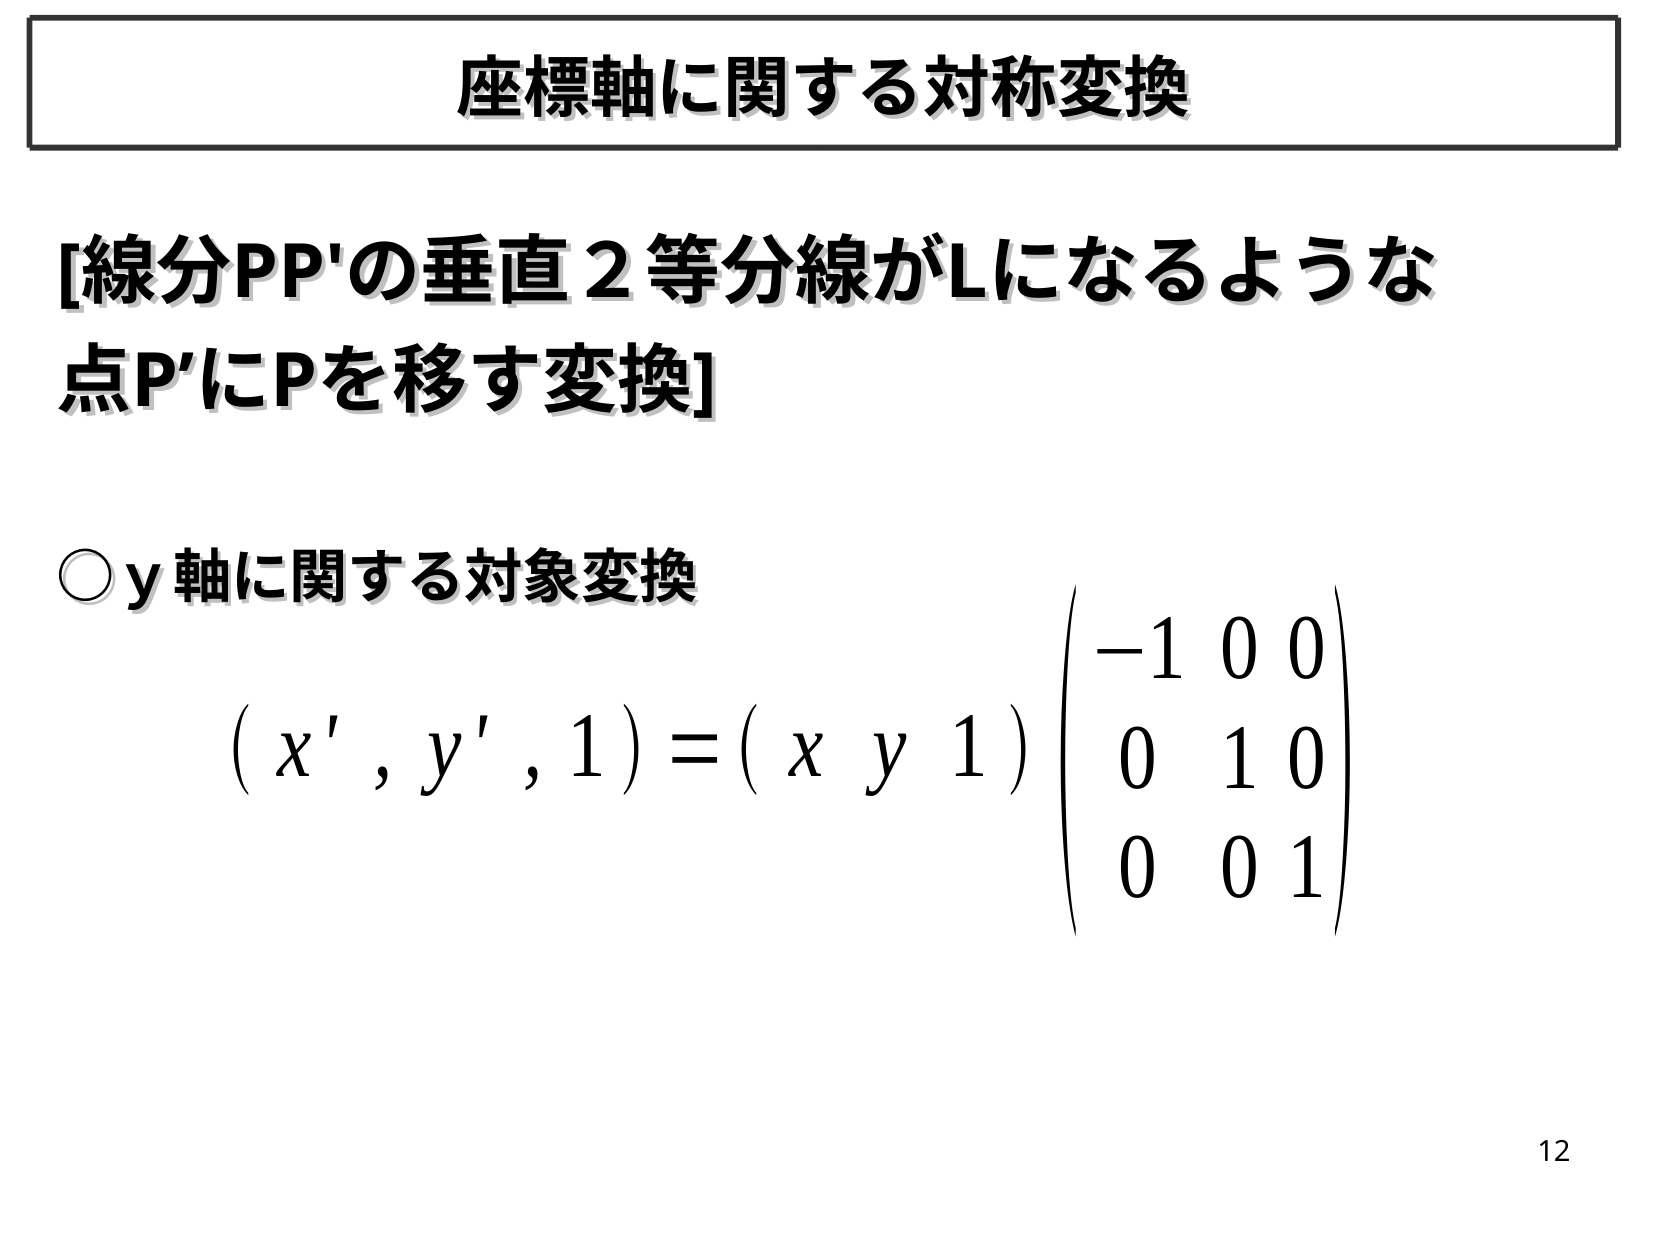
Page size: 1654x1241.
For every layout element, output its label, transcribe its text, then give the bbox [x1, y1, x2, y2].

text_box 座標軸に関する対称変換 [29, 17, 1619, 148]
chart [430, 579, 450, 591]
chart [209, 579, 1382, 939]
text_box [線分PP'の垂直２等分線がLになるような 点P’にPを移す変換] ○ｙ軸に関する対象変換 [42, 202, 1443, 531]
chart [303, 588, 309, 595]
chart [657, 584, 668, 597]
